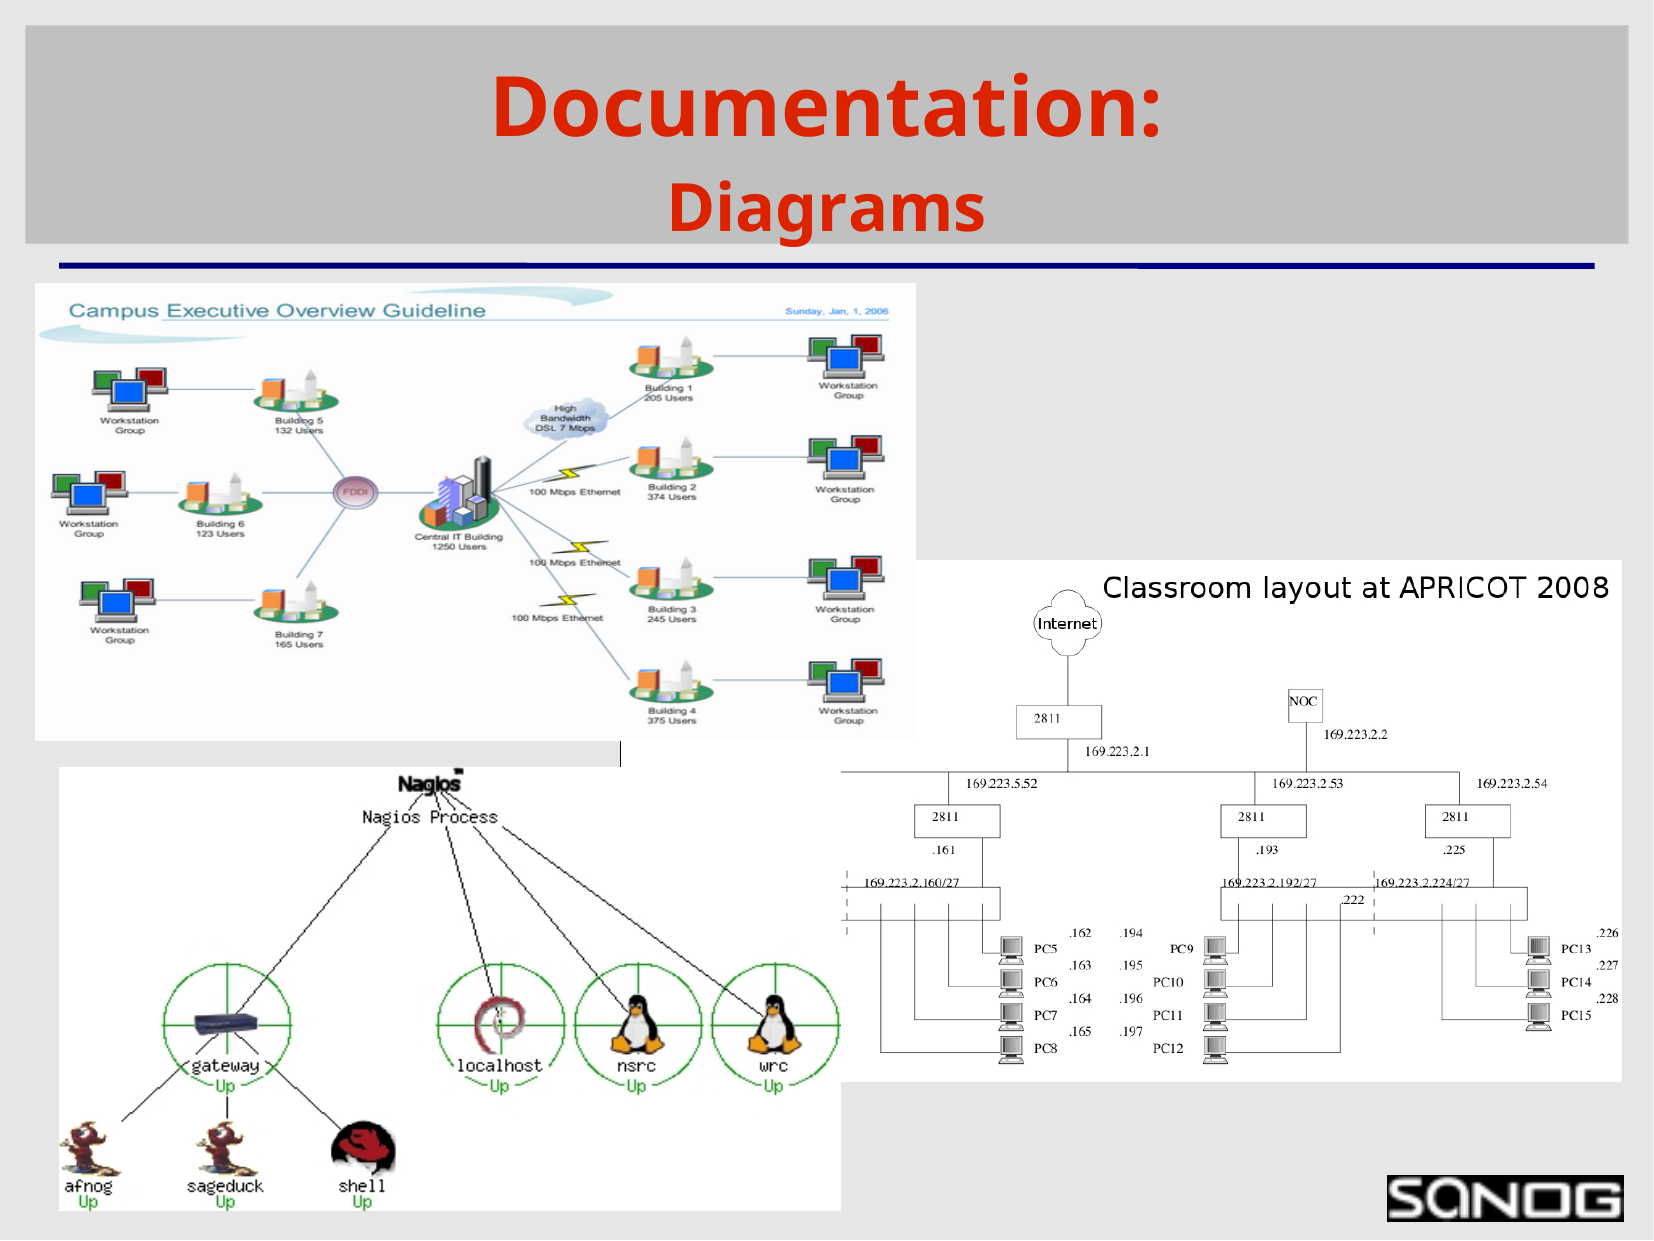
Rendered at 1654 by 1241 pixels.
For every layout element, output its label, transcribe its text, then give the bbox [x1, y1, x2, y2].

picture [35, 283, 1622, 1211]
picture [1387, 1175, 1624, 1222]
title Documentation: Diagrams [121, 46, 1532, 253]
